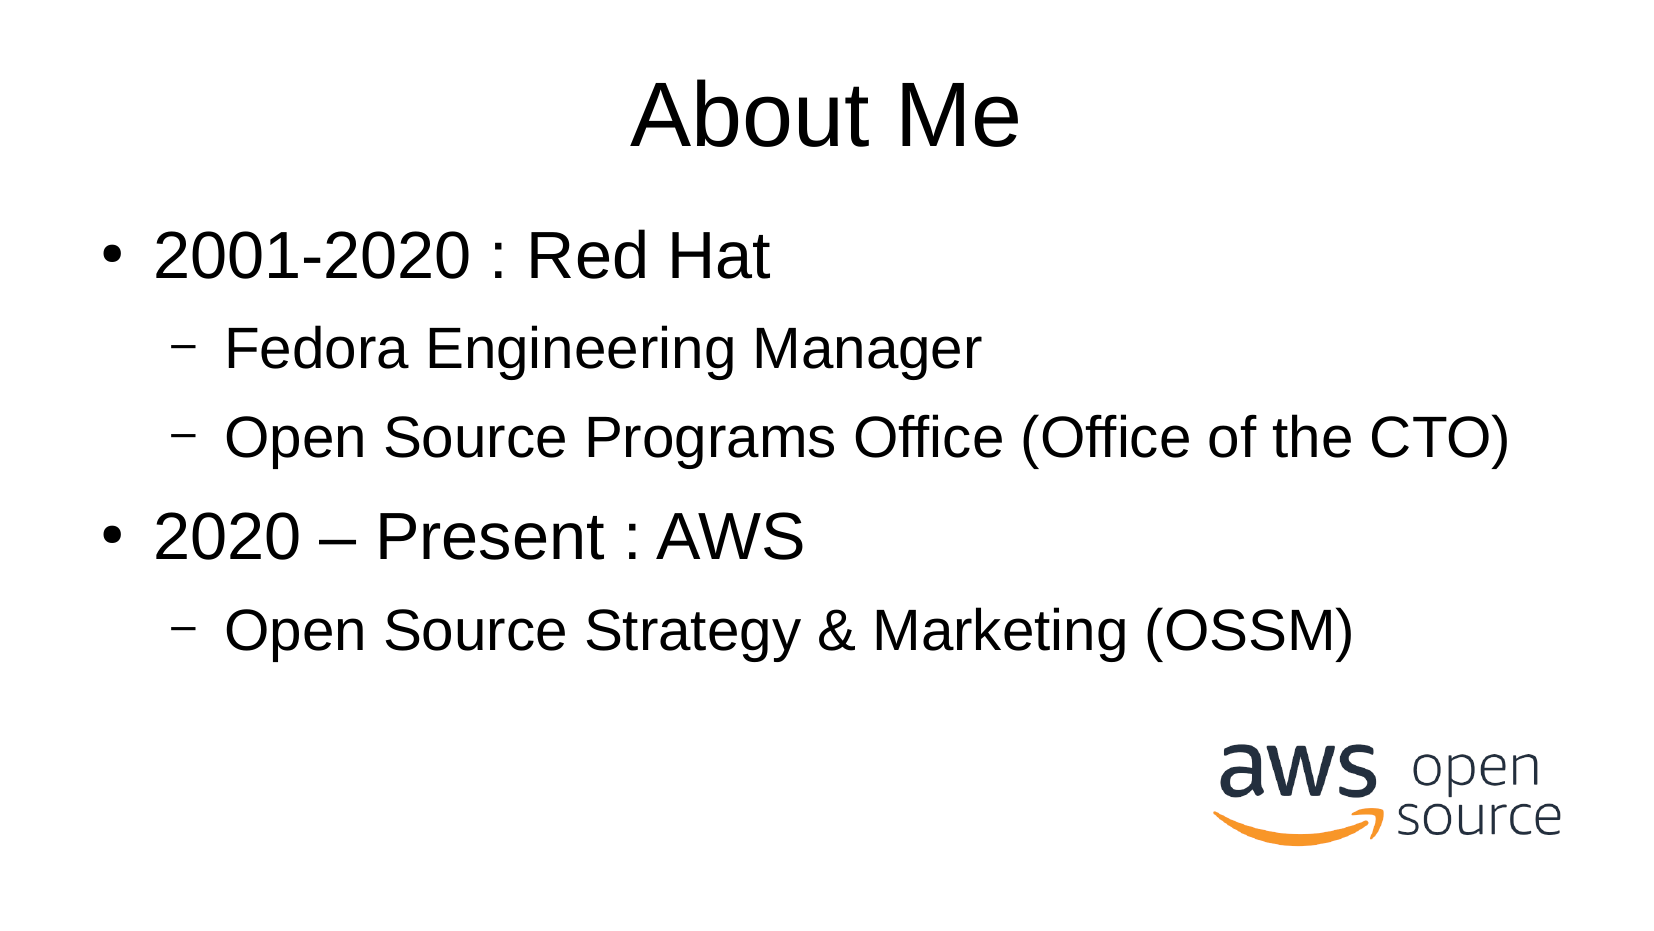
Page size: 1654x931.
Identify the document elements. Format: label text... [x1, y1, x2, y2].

list 2001-2020 : Red Hat Fedora Engineering Manager Open Source Programs Office (Office of the CTO) 2020 – Present : AWS Open Source Strategy & Marketing (OSSM) [82, 217, 1571, 758]
title About Me [82, 37, 1571, 193]
picture [1206, 758, 1571, 900]
